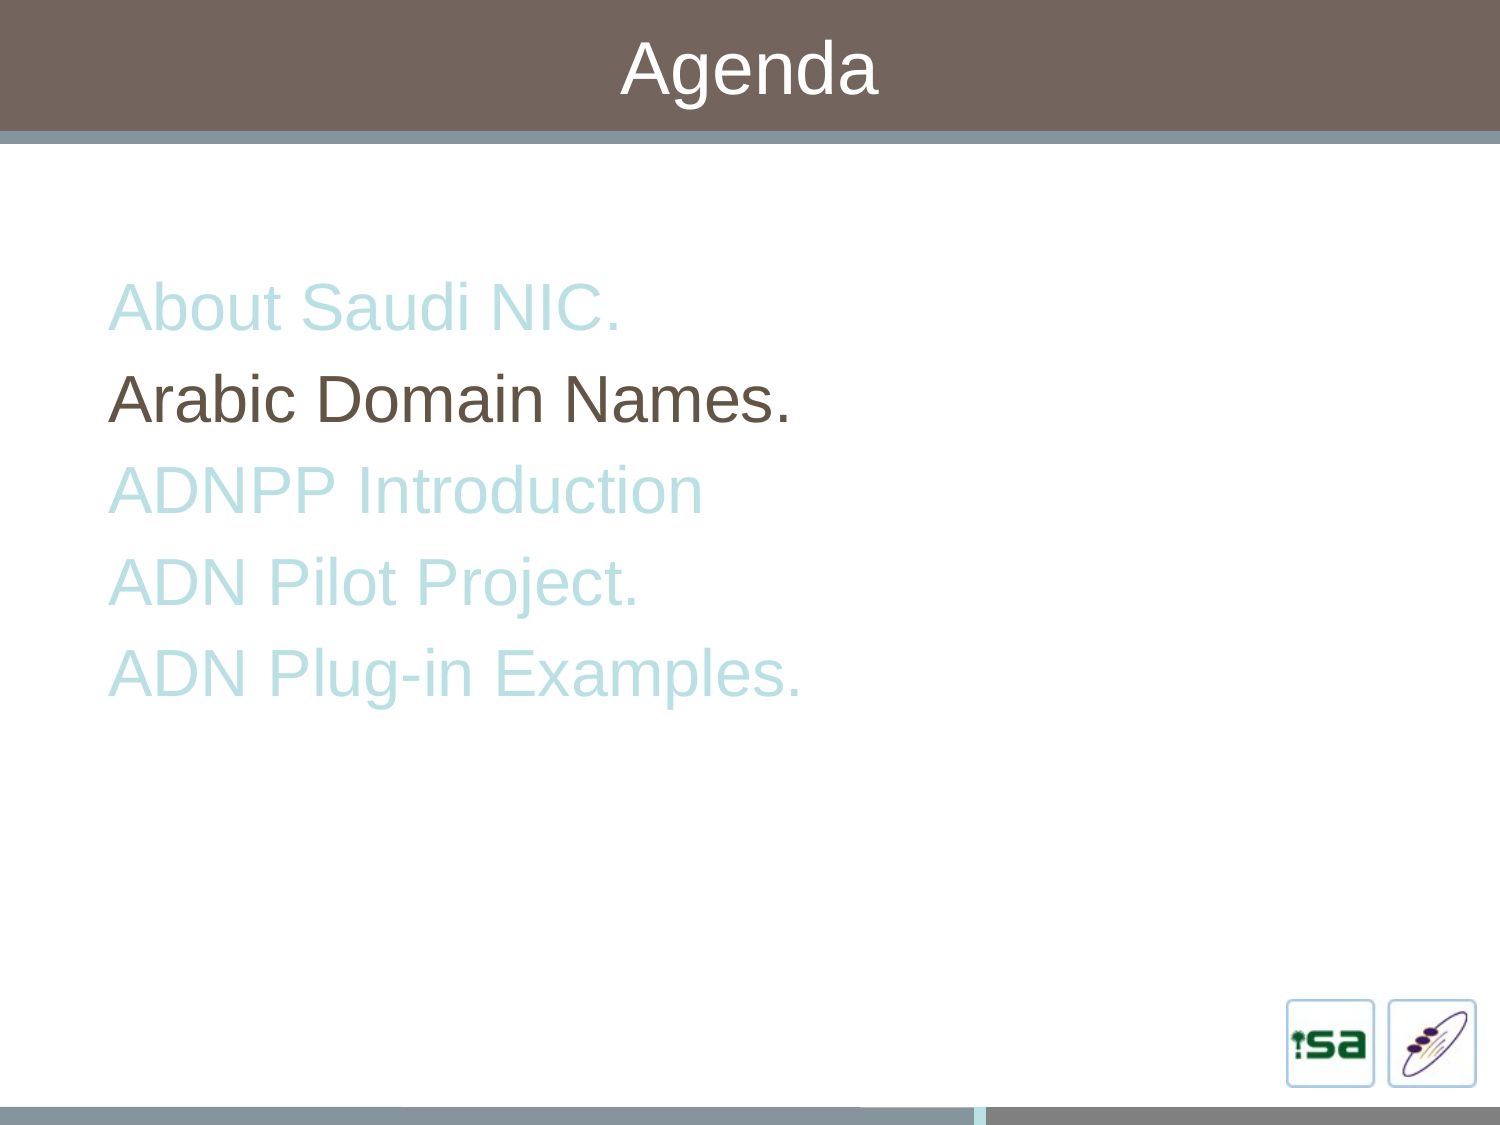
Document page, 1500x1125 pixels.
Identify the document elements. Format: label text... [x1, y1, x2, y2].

list About Saudi NIC. Arabic Domain Names. ADNPP Introduction ADN Pilot Project. ADN Plug-in Examples. [75, 262, 1426, 1006]
text_box Agenda [0, 0, 1500, 131]
picture [1286, 999, 1477, 1088]
